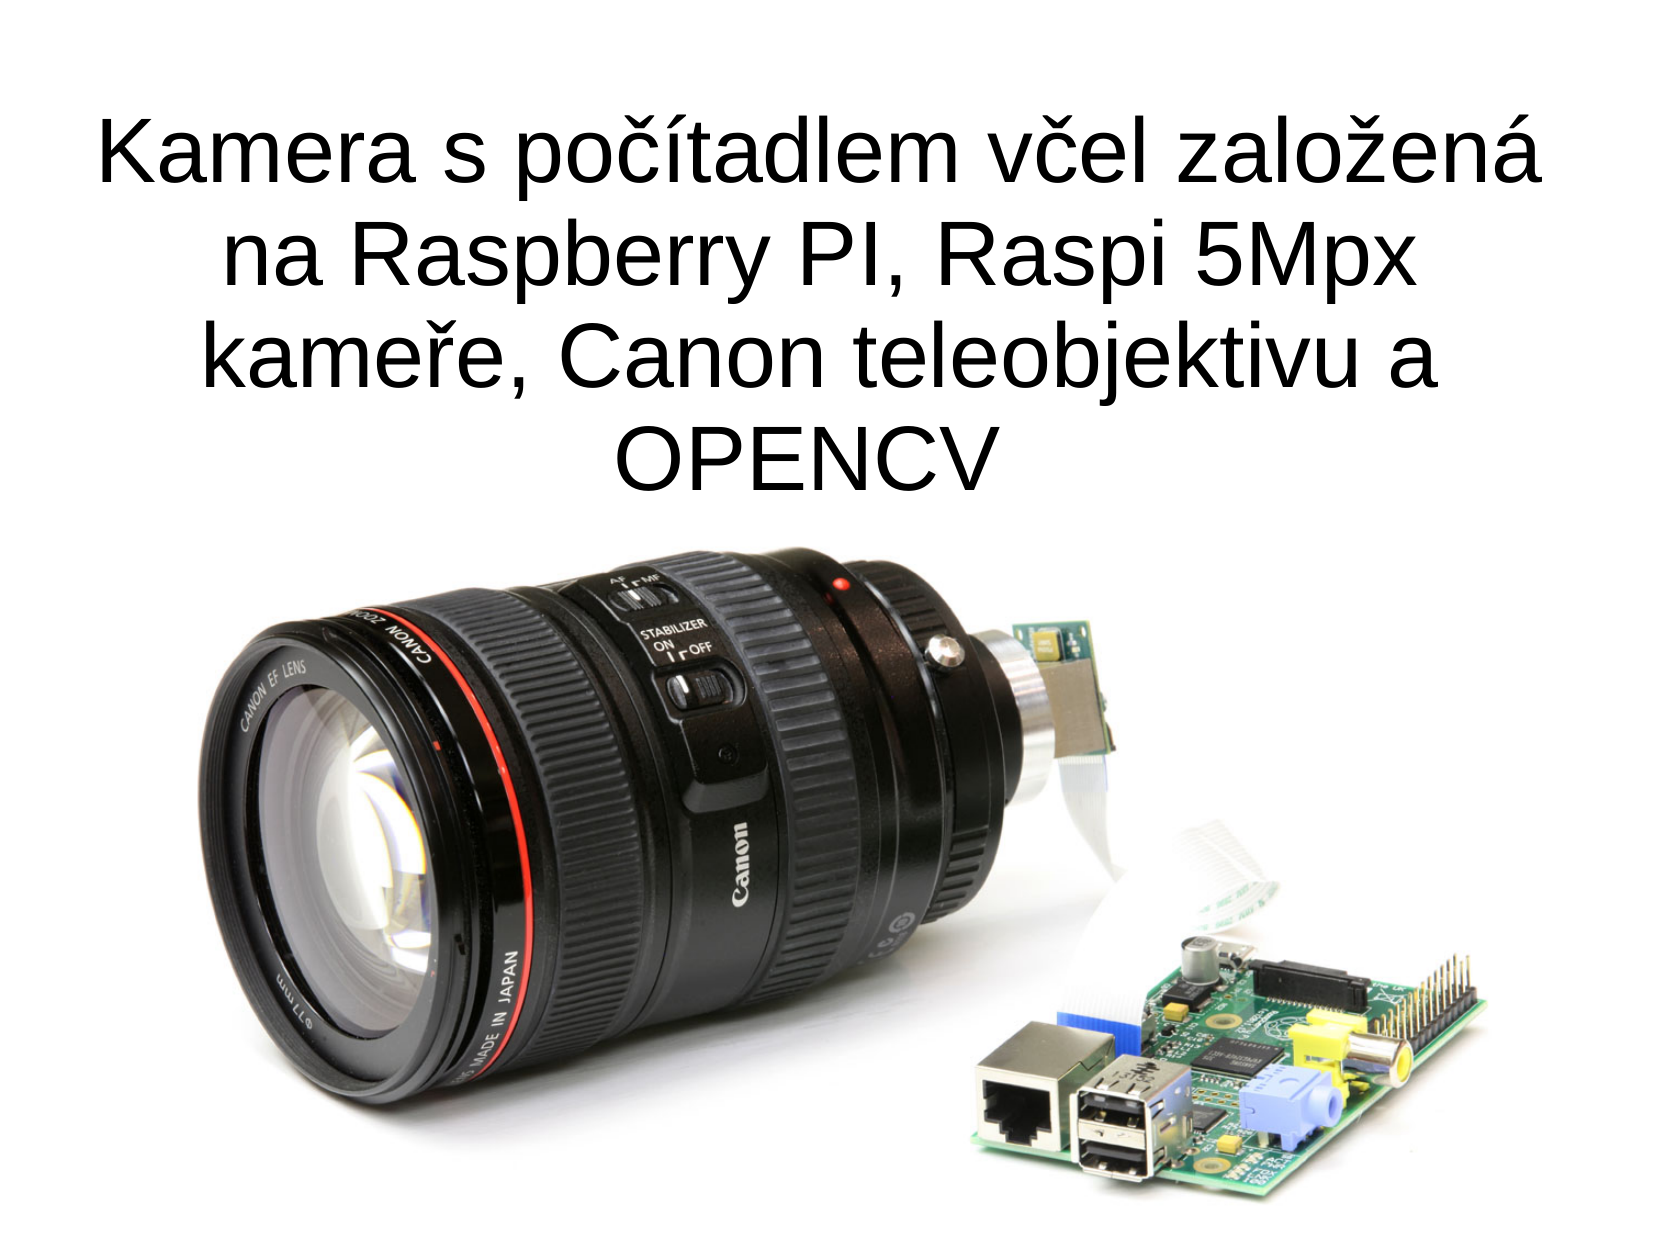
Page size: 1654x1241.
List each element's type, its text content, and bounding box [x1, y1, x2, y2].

title Kamera s počítadlem včel založená na Raspberry PI, Raspi 5Mpx kameře, Canon teleobjektivu a OPENCV [76, 99, 1565, 510]
picture [180, 529, 1497, 1216]
